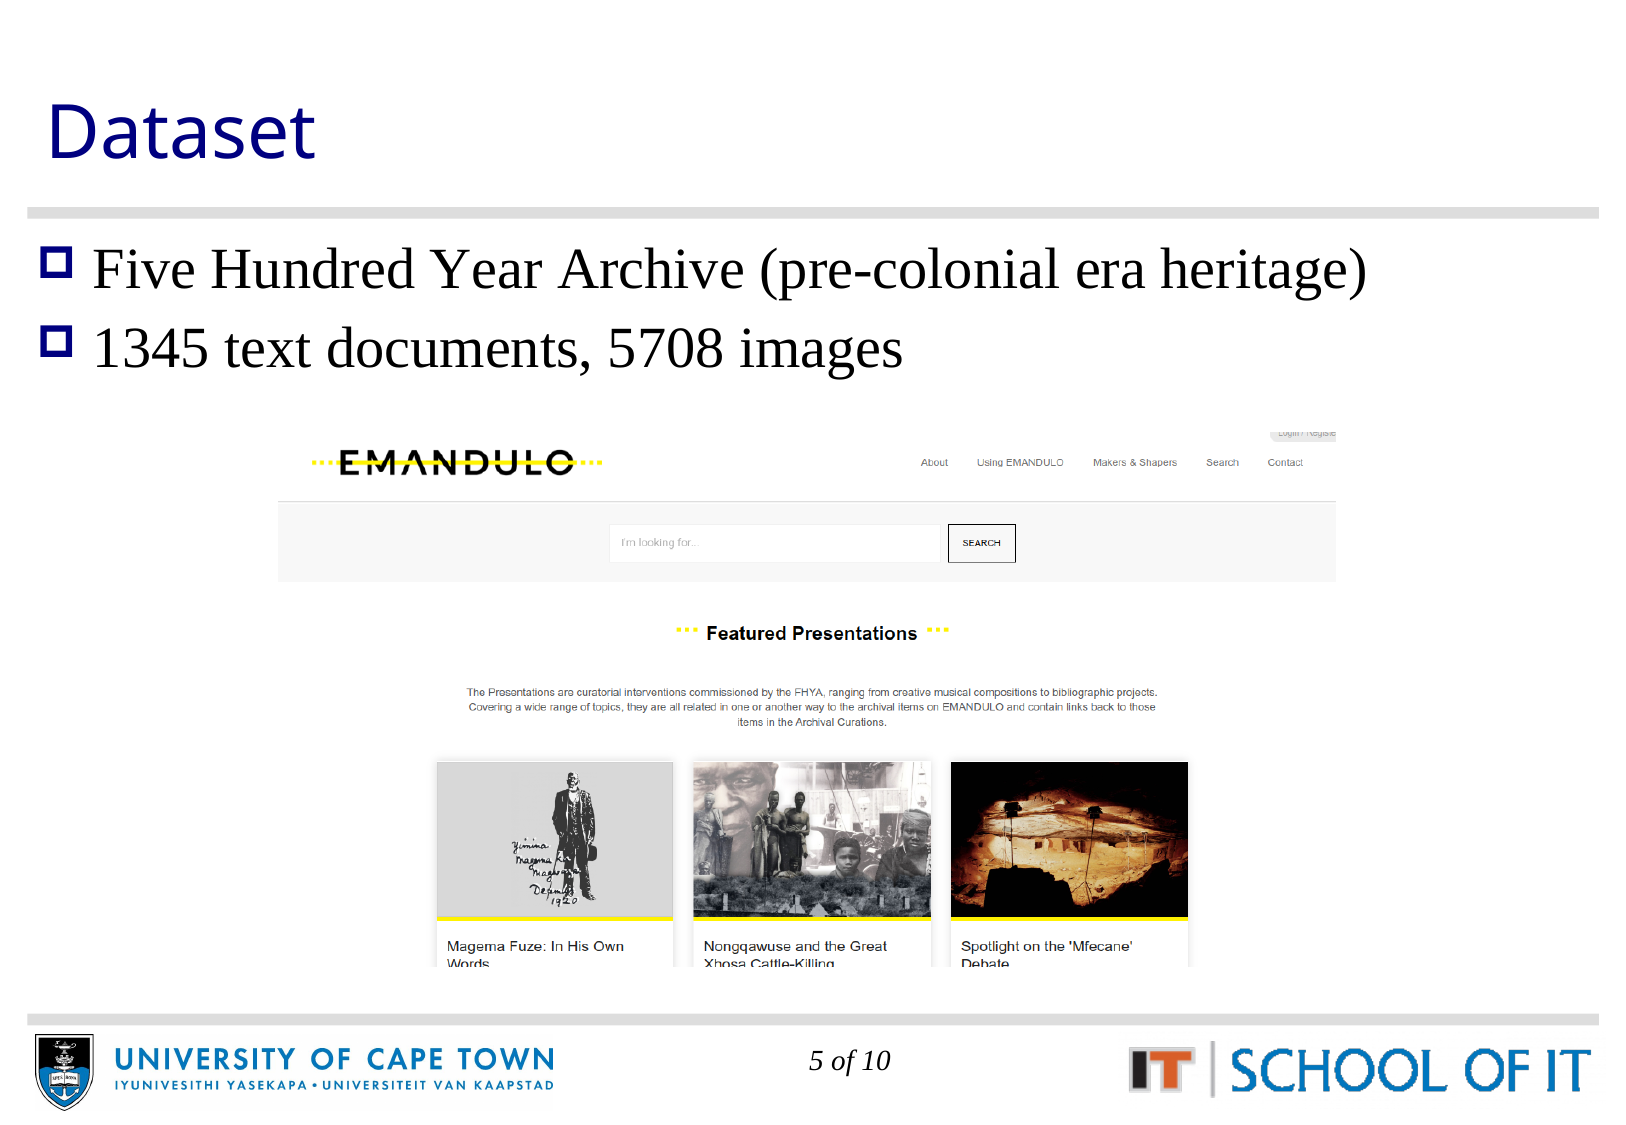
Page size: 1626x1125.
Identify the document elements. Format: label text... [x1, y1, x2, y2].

picture [35, 1034, 553, 1111]
picture [1118, 1030, 1606, 1109]
picture [278, 432, 1336, 967]
list Five Hundred Year Archive (pre-colonial era heritage) 1345 text documents, 5708 images [36, 236, 1579, 998]
title Dataset [45, 66, 1583, 194]
